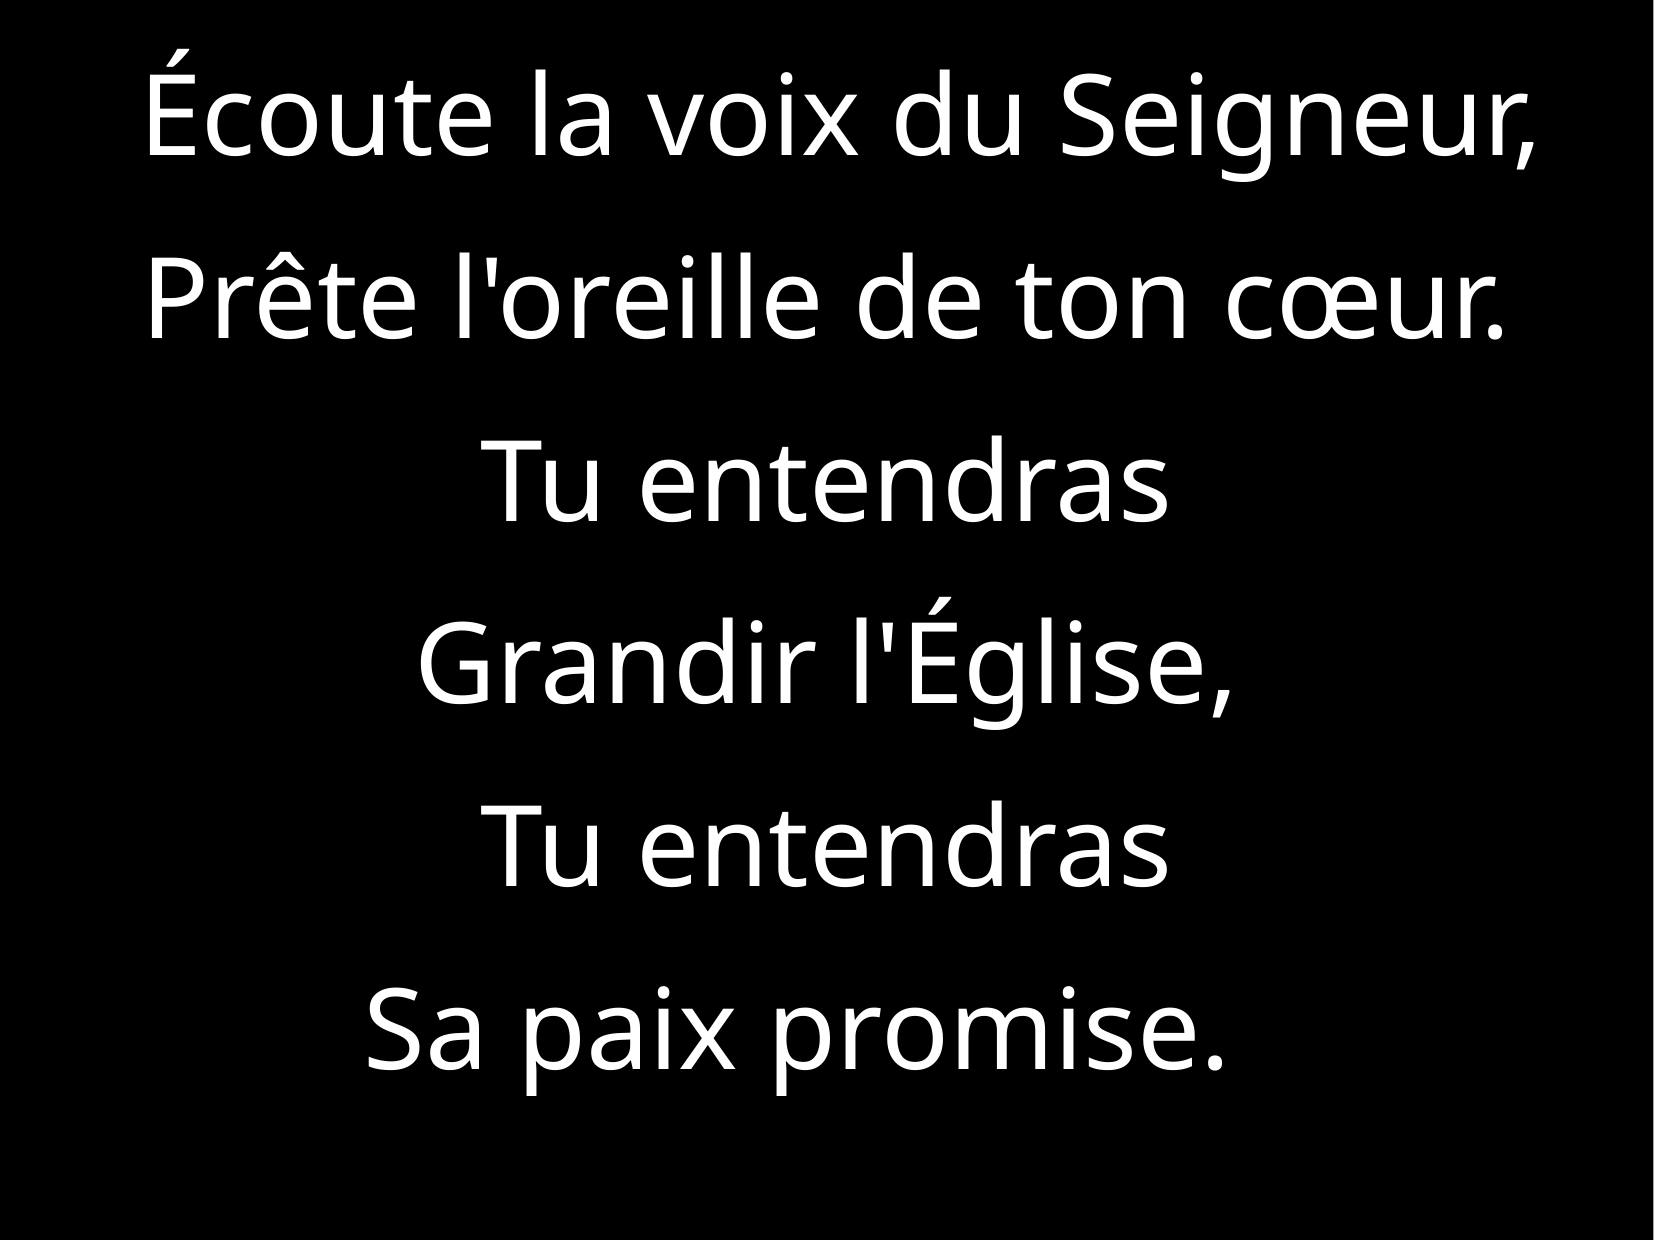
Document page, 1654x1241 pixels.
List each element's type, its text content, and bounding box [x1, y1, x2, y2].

list Écoute la voix du Seigneur, Prête l'oreille de ton cœur. Tu entendras Grandir l'Église, Tu entendras Sa paix promise. [82, 35, 1571, 1241]
